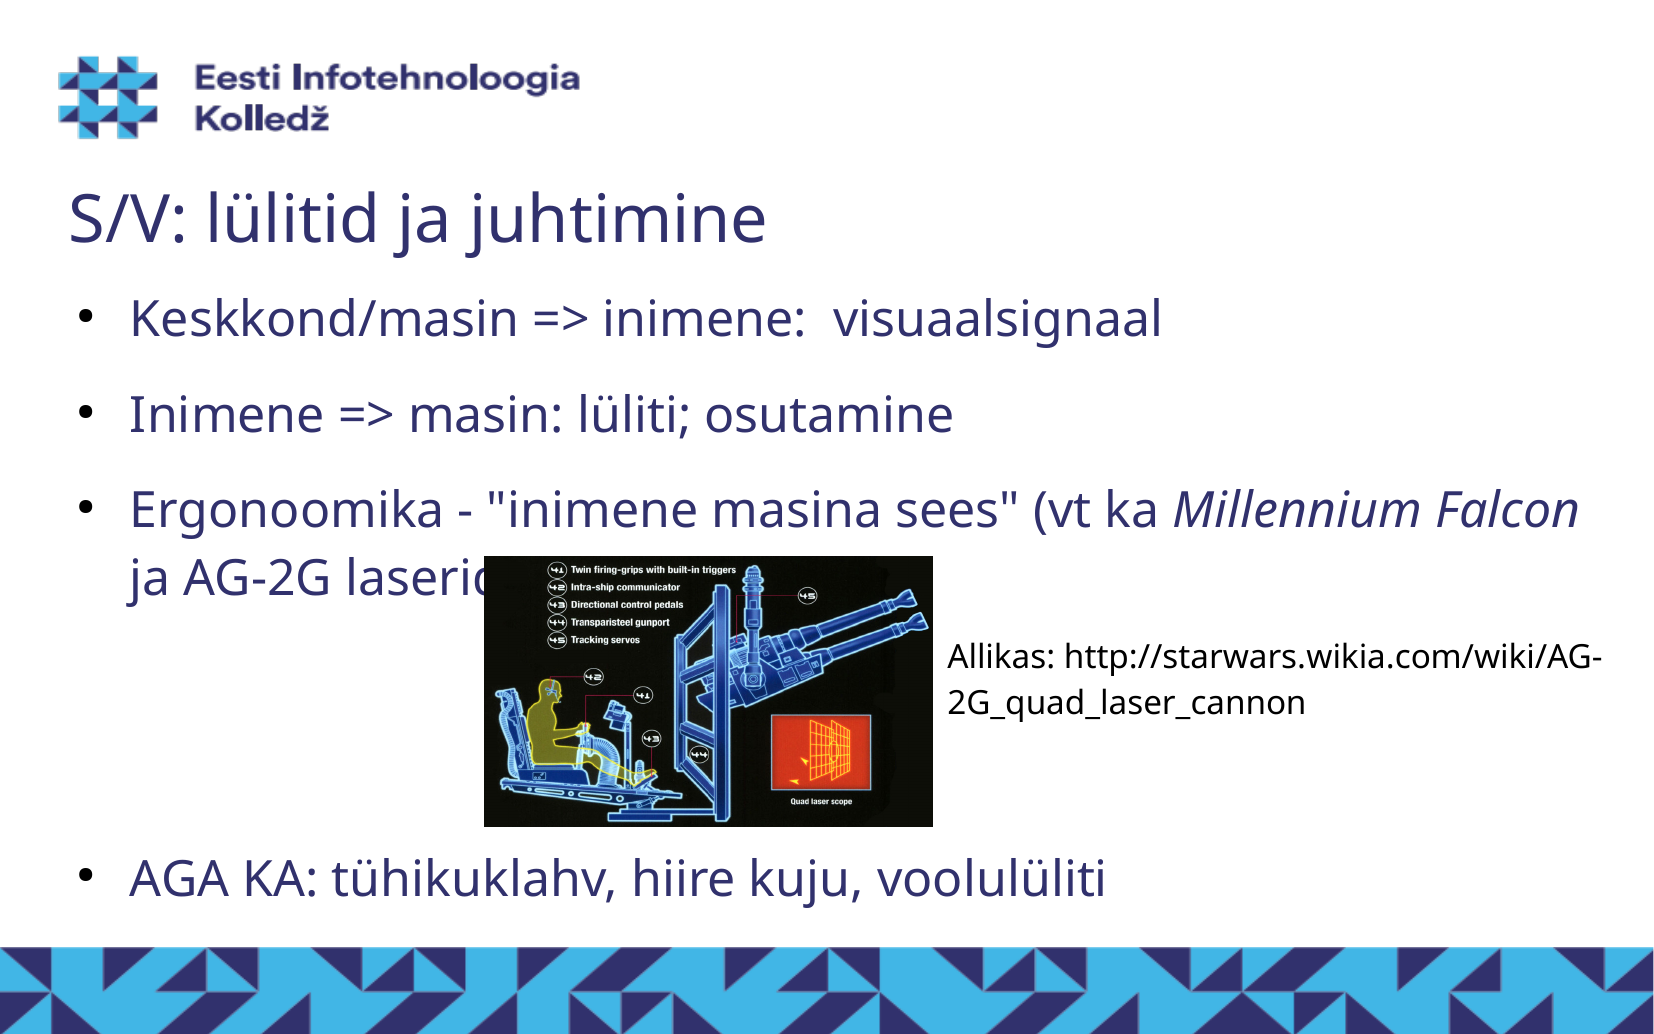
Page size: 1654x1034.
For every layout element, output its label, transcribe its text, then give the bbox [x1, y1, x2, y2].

picture [484, 556, 933, 827]
title S/V: lülitid ja juhtimine [68, 147, 1536, 283]
list Keskkond/masin => inimene: visuaalsignaal Inimene => masin: lüliti; osutamine Ergonoomika - "inimene masina sees" (vt ka Millennium Falcon ja AG-2G laserid) AGA KA: tühikuklahv, hiire kuju, voolulüliti [59, 283, 1595, 936]
text_box Allikas: http://starwars.wikia.com/wiki/AG-2G_quad_laser_cannon [932, 625, 1641, 788]
